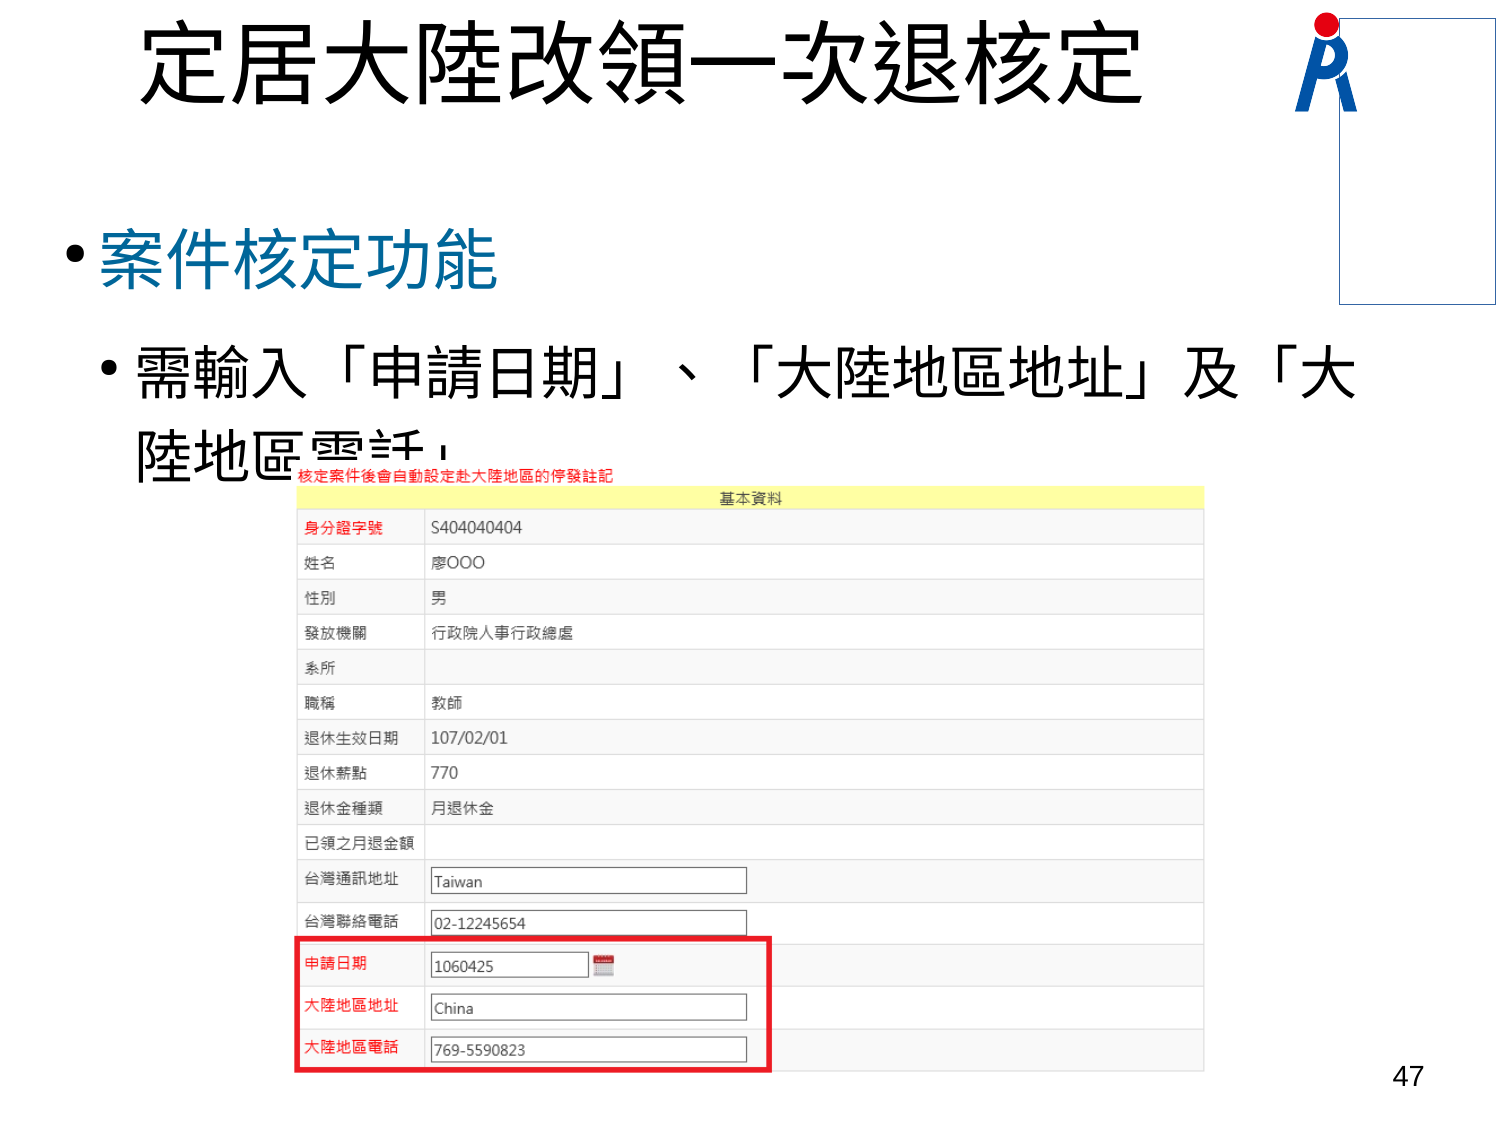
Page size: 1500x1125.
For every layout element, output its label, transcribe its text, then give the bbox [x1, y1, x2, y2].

picture [1278, 0, 1374, 128]
picture [291, 460, 1209, 1076]
list 案件核定功能 需輸入「申請日期」、「大陸地區地址」及「大陸地區電話」 [63, 206, 1414, 950]
slide_number 47 [1074, 1059, 1425, 1110]
title 定居大陸改領一次退核定 [59, 2, 1225, 113]
